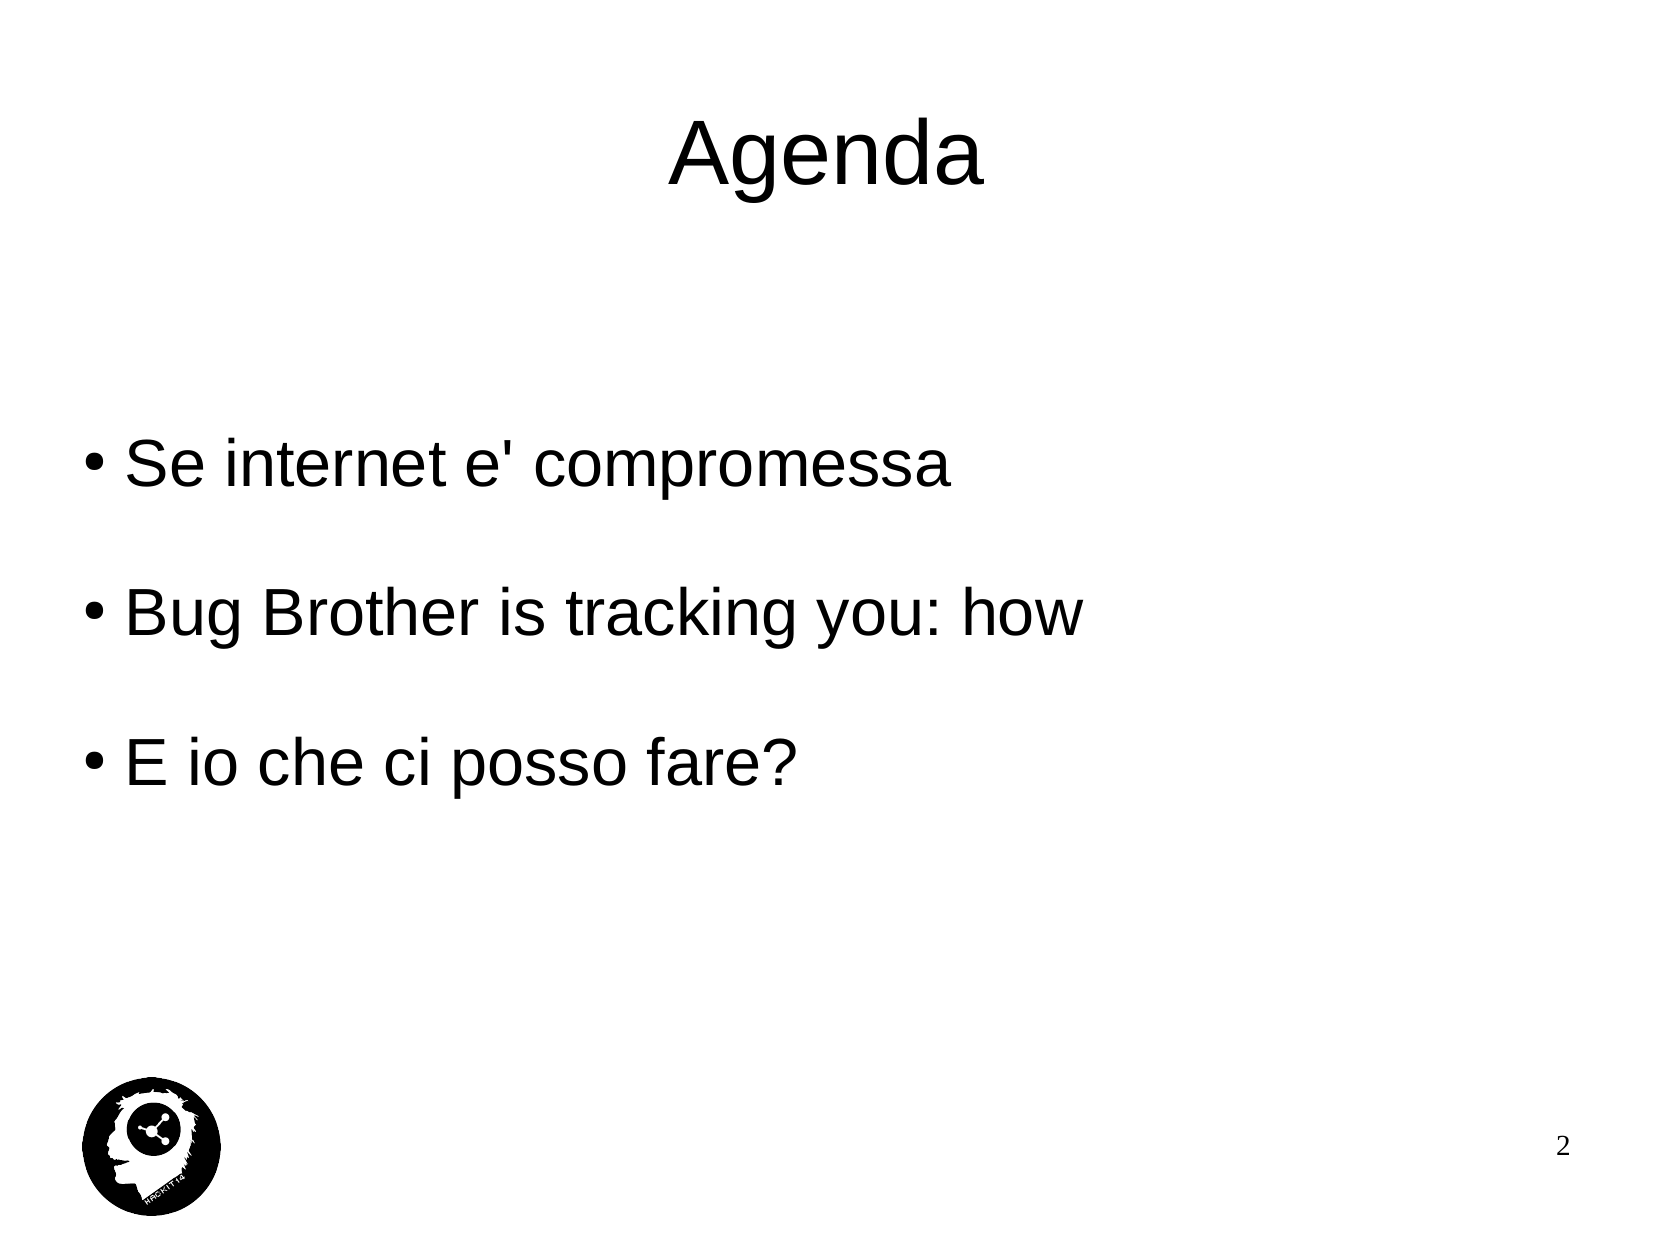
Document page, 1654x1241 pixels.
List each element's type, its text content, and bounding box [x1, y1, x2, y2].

title Agenda [82, 49, 1571, 257]
subtitle Se internet e' compromessa Bug Brother is tracking you: how E io che ci posso fare? [82, 290, 1538, 1010]
picture [82, 1077, 221, 1216]
